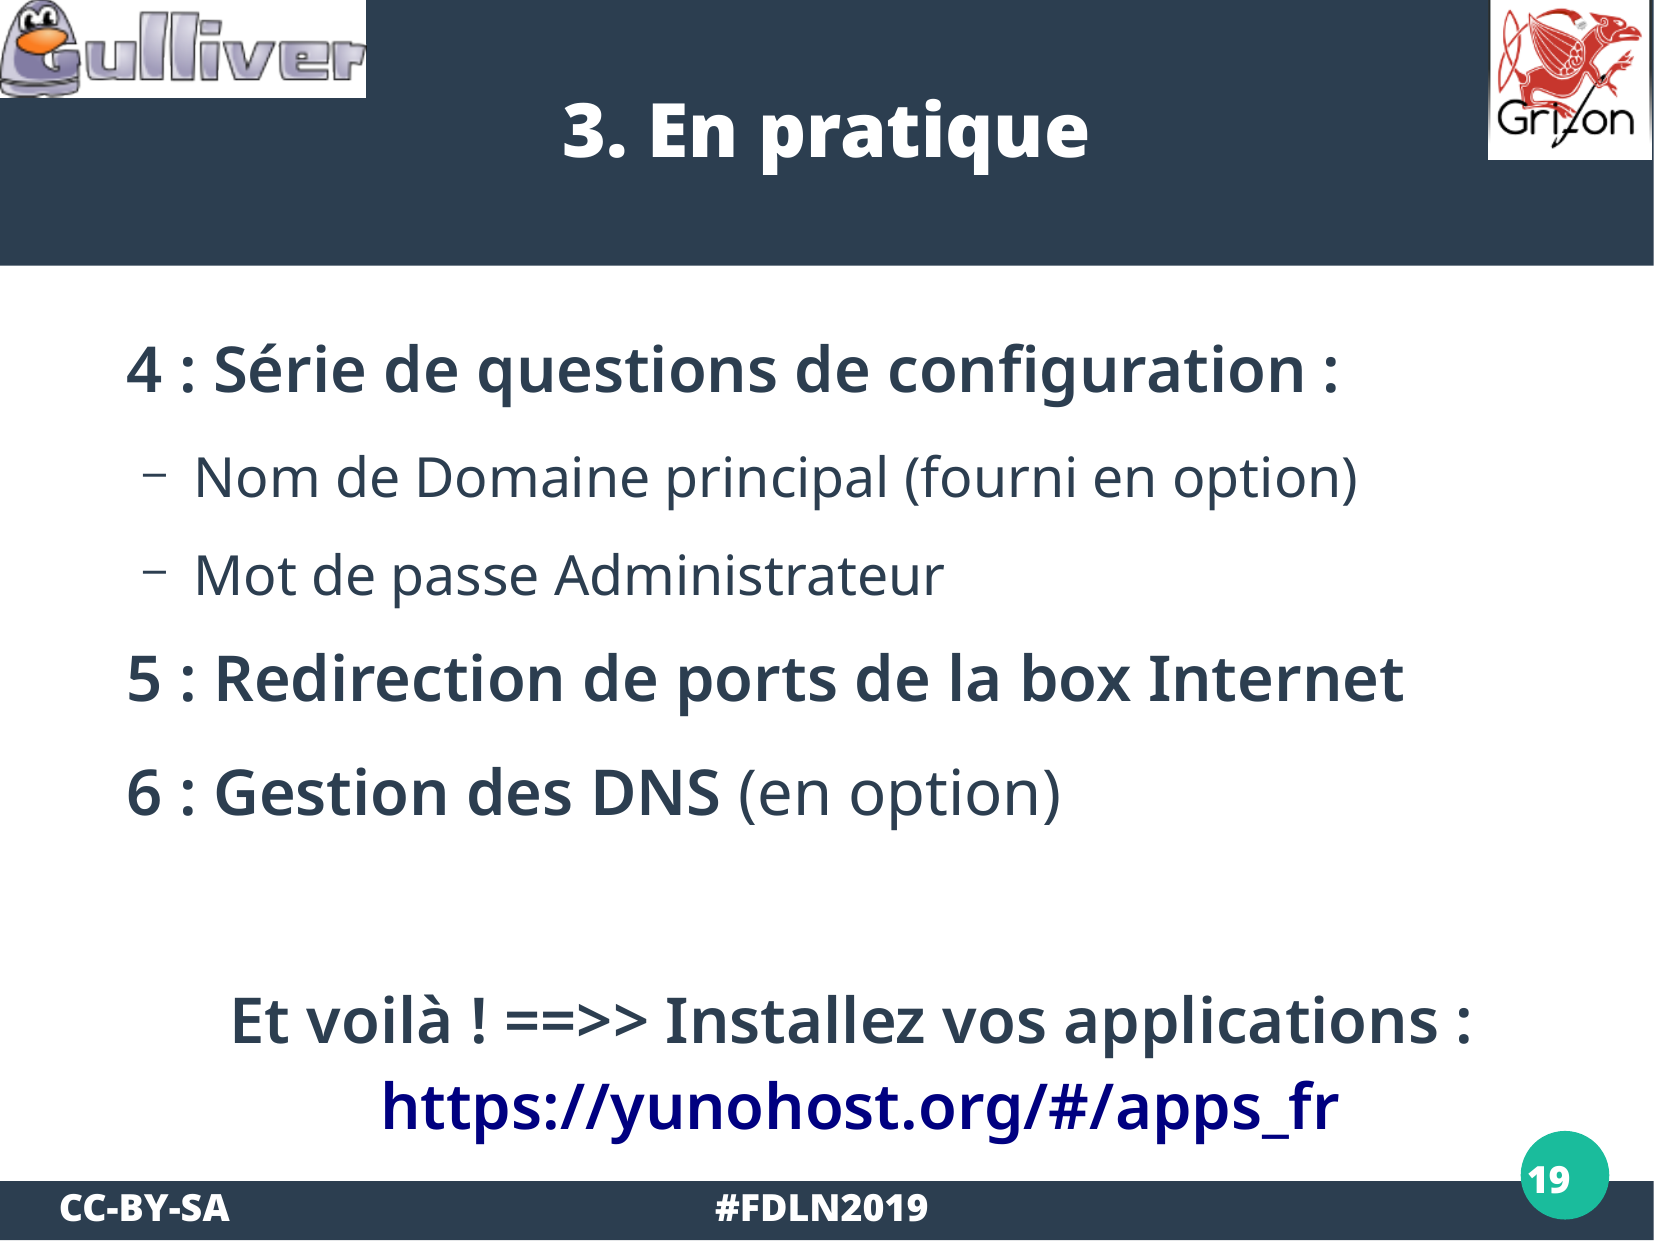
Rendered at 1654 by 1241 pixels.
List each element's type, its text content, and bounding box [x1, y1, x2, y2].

picture [1488, 0, 1652, 160]
picture [0, 0, 367, 98]
list 4 : Série de questions de configuration : Nom de Domaine principal (fourni en option) Mot de passe Administrateur 5 : Redirection de ports de la box Internet 6 : Gestion des DNS (en option) Et voilà ! ==>> Installez vos applications : https://yunohost.org/#/apps_fr [59, 324, 1595, 1152]
title 3. En pratique [59, 49, 1595, 207]
